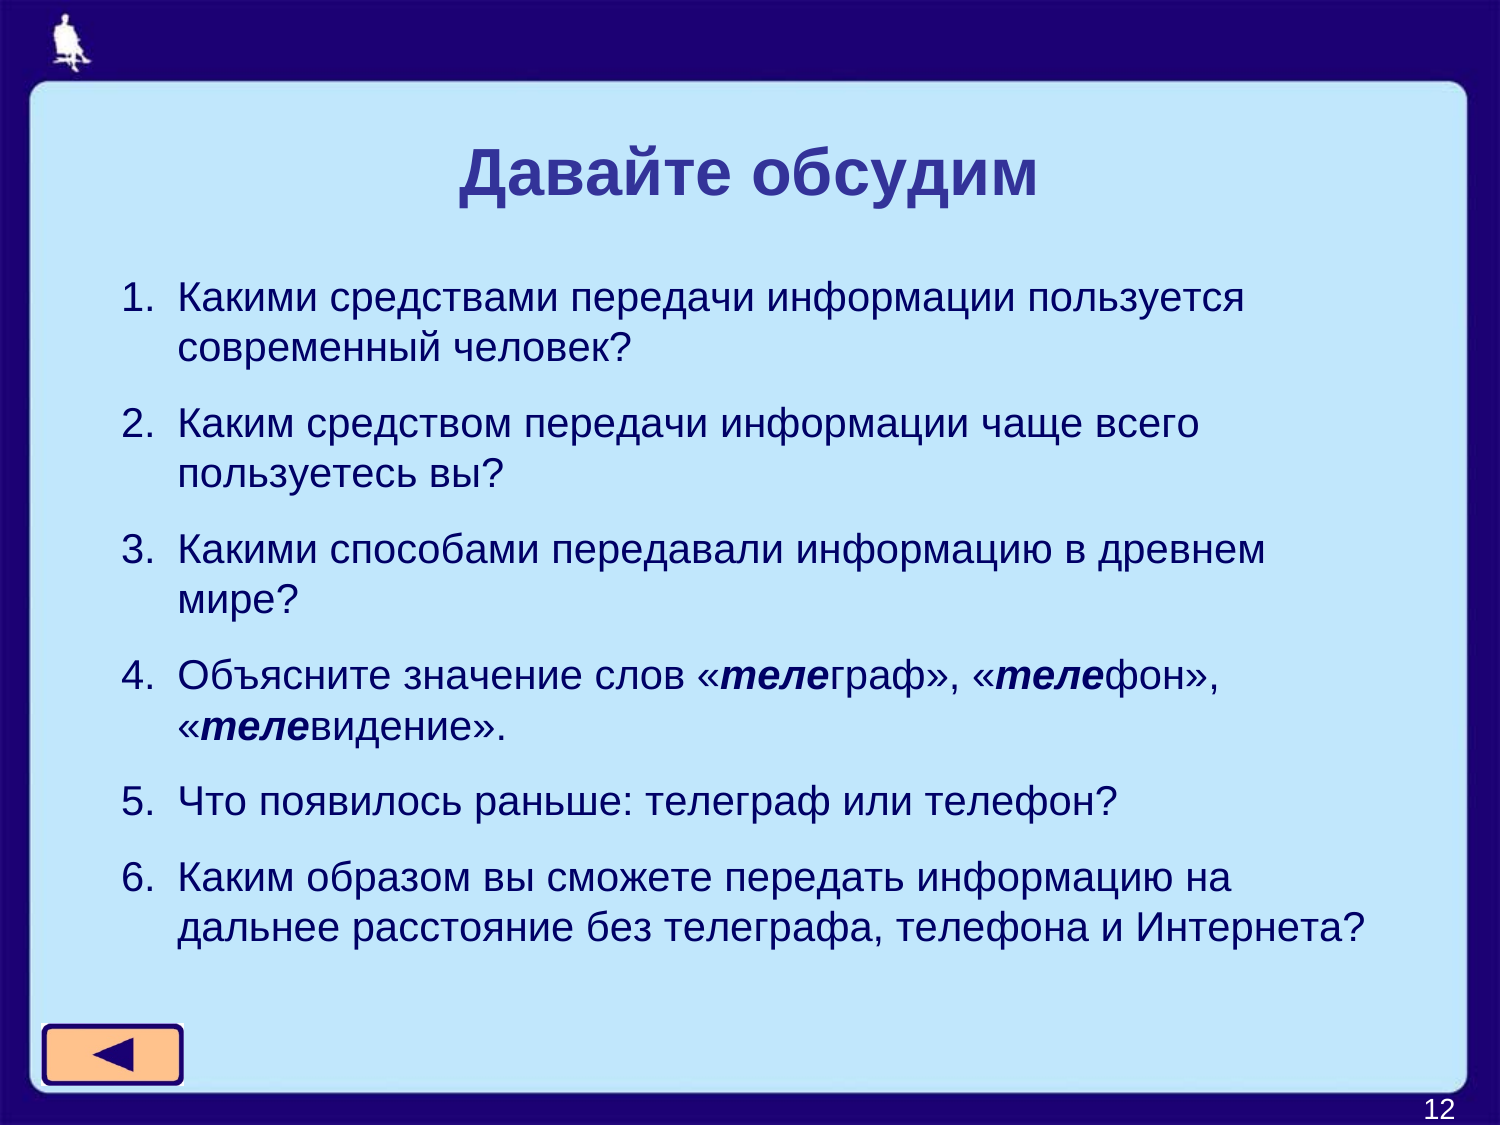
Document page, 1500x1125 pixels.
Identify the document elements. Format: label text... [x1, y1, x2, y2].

text_box Какими средствами передачи информации пользуется современный человек? Каким средством передачи информации чаще всего пользуетесь вы? Какими способами передавали информацию в древнем мире? Объясните значение слов «телеграф», «телефон», «телевидение». Что появилось раньше: телеграф или телефон? Каким образом вы сможете передать информацию на дальнее расстояние без телеграфа, телефона и Интернета? [106, 262, 1394, 1035]
picture [0, 0, 1500, 1125]
text_box <номер> [1120, 1082, 1471, 1125]
title Давайте обсудим [75, 74, 1426, 263]
